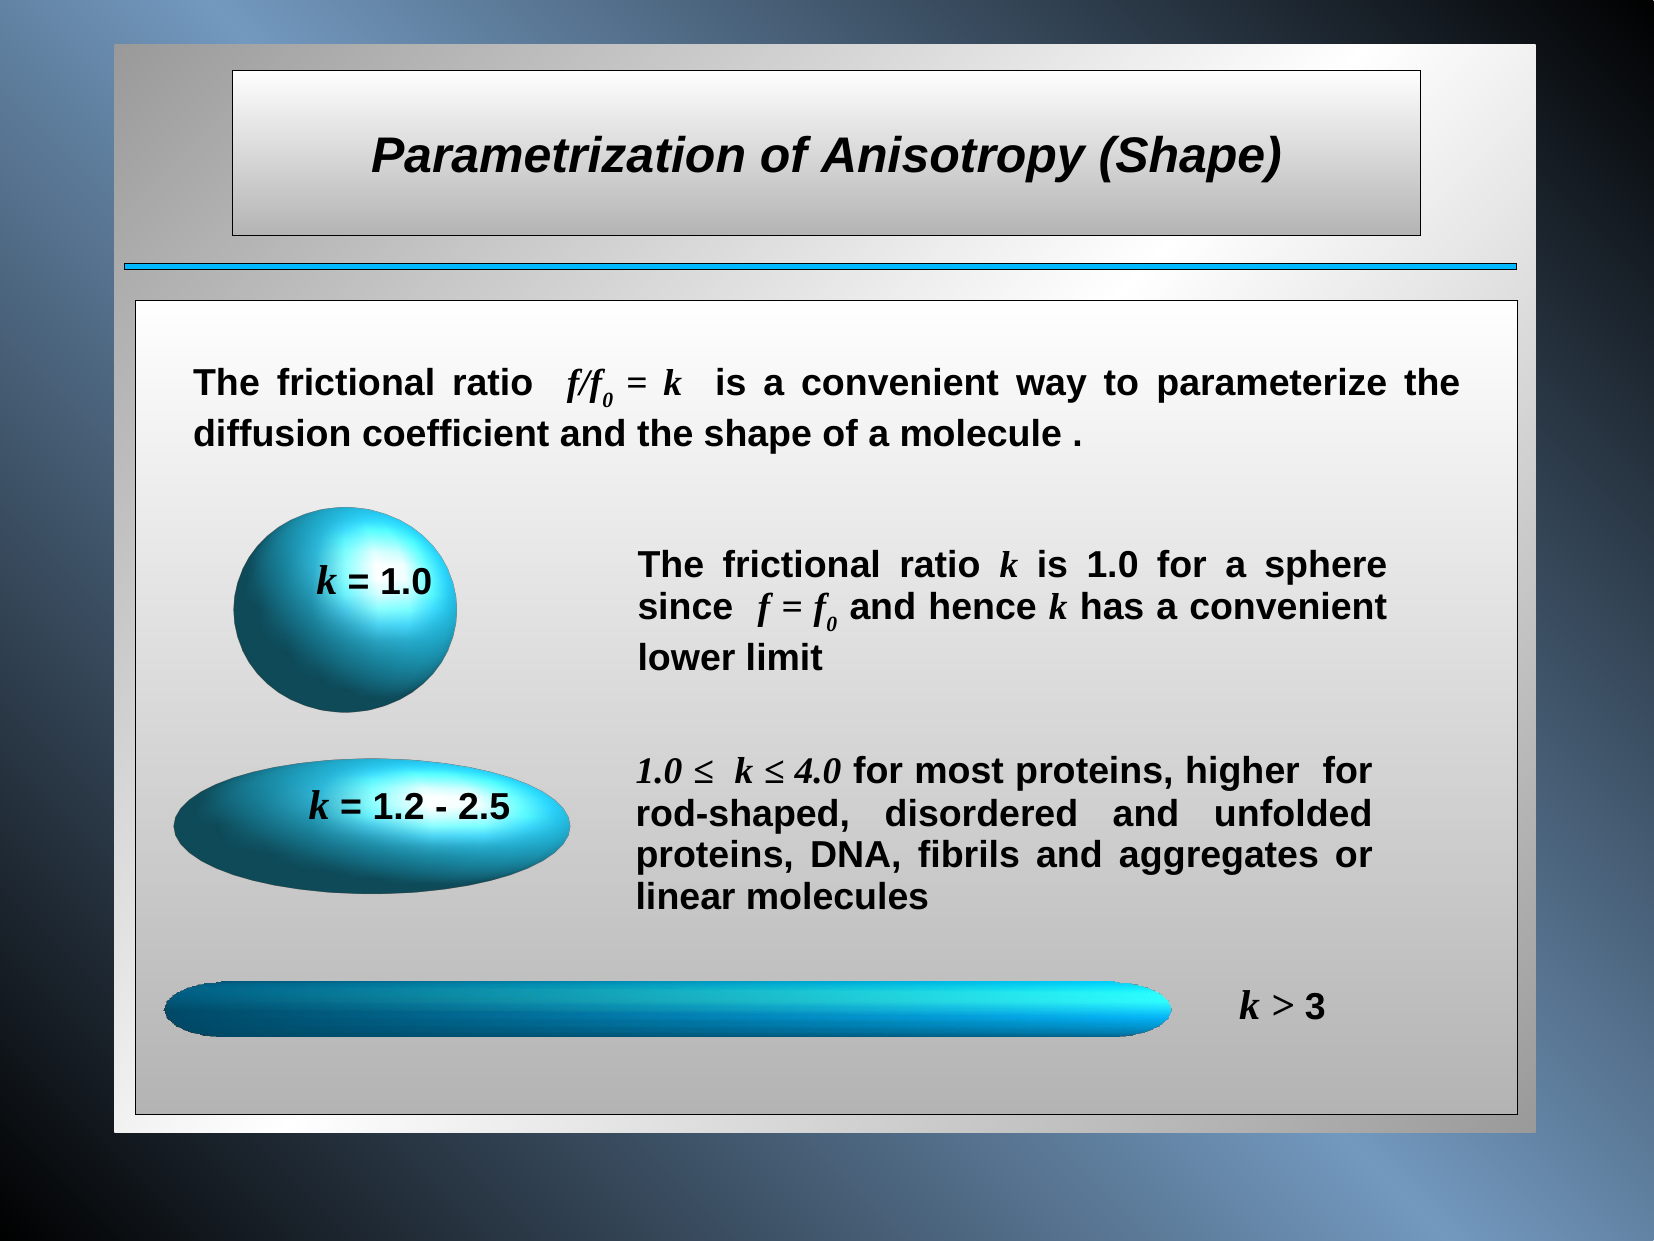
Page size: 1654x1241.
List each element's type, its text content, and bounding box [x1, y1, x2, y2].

picture [405, 981, 1172, 1037]
text_box [124, 263, 1517, 270]
picture [163, 981, 220, 1037]
text_box 1.0 ≤ k ≤ 4.0 for most proteins, higher for rod-shaped, disordered and unfolded proteins, DNA, fibrils and aggregates or linear molecules [635, 750, 1388, 919]
text_box The frictional ratio f/f0 = k is a convenient way to parameterize the diffusion coefficient and the shape of a molecule . [193, 361, 1461, 455]
text_box k > 3 [1228, 982, 1379, 1029]
text_box Parametrization of Anisotropy (Shape) [246, 127, 1407, 195]
text_box [135, 300, 1518, 1115]
text_box [232, 70, 1421, 236]
text_box k = 1.0 [316, 556, 454, 616]
text_box k = 1.2 - 2.5 [308, 782, 554, 829]
text_box The frictional ratio k is 1.0 for a sphere since f = f0 and hence k has a convenient lower limit [637, 543, 1388, 679]
